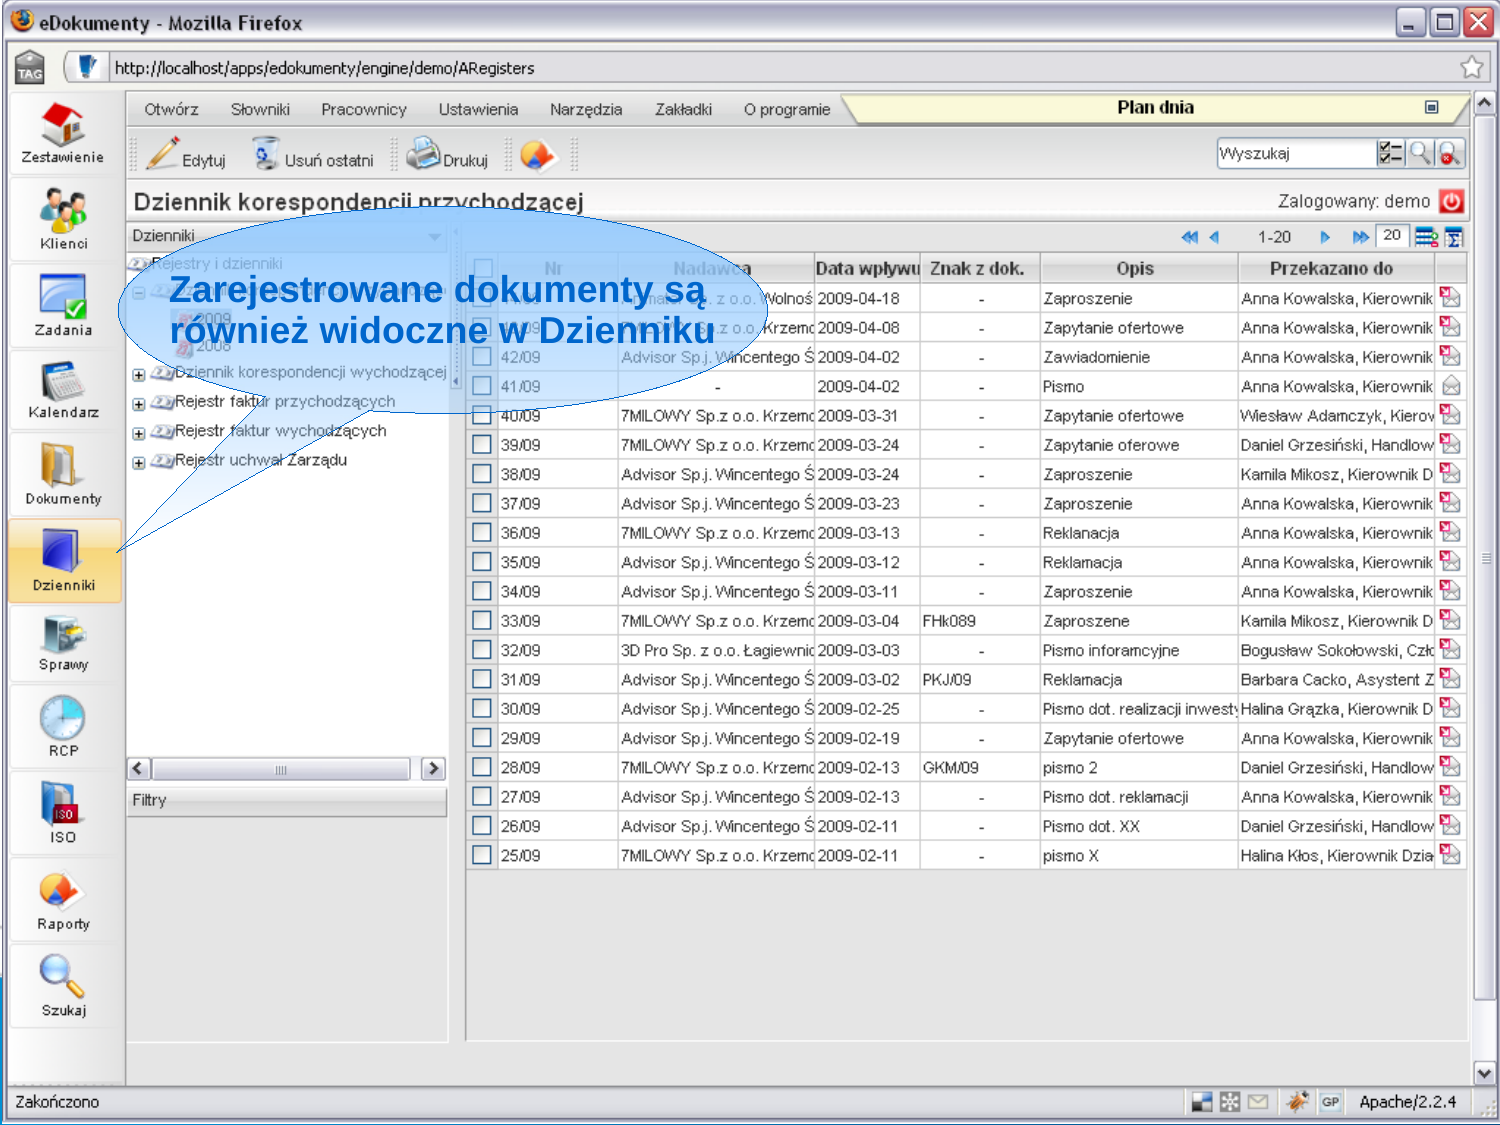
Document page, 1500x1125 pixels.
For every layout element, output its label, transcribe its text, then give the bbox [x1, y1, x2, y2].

text_box Zarejestrowane dokumenty są również widoczne w Dzienniku [332, 206, 514, 215]
picture [0, 0, 1500, 1125]
